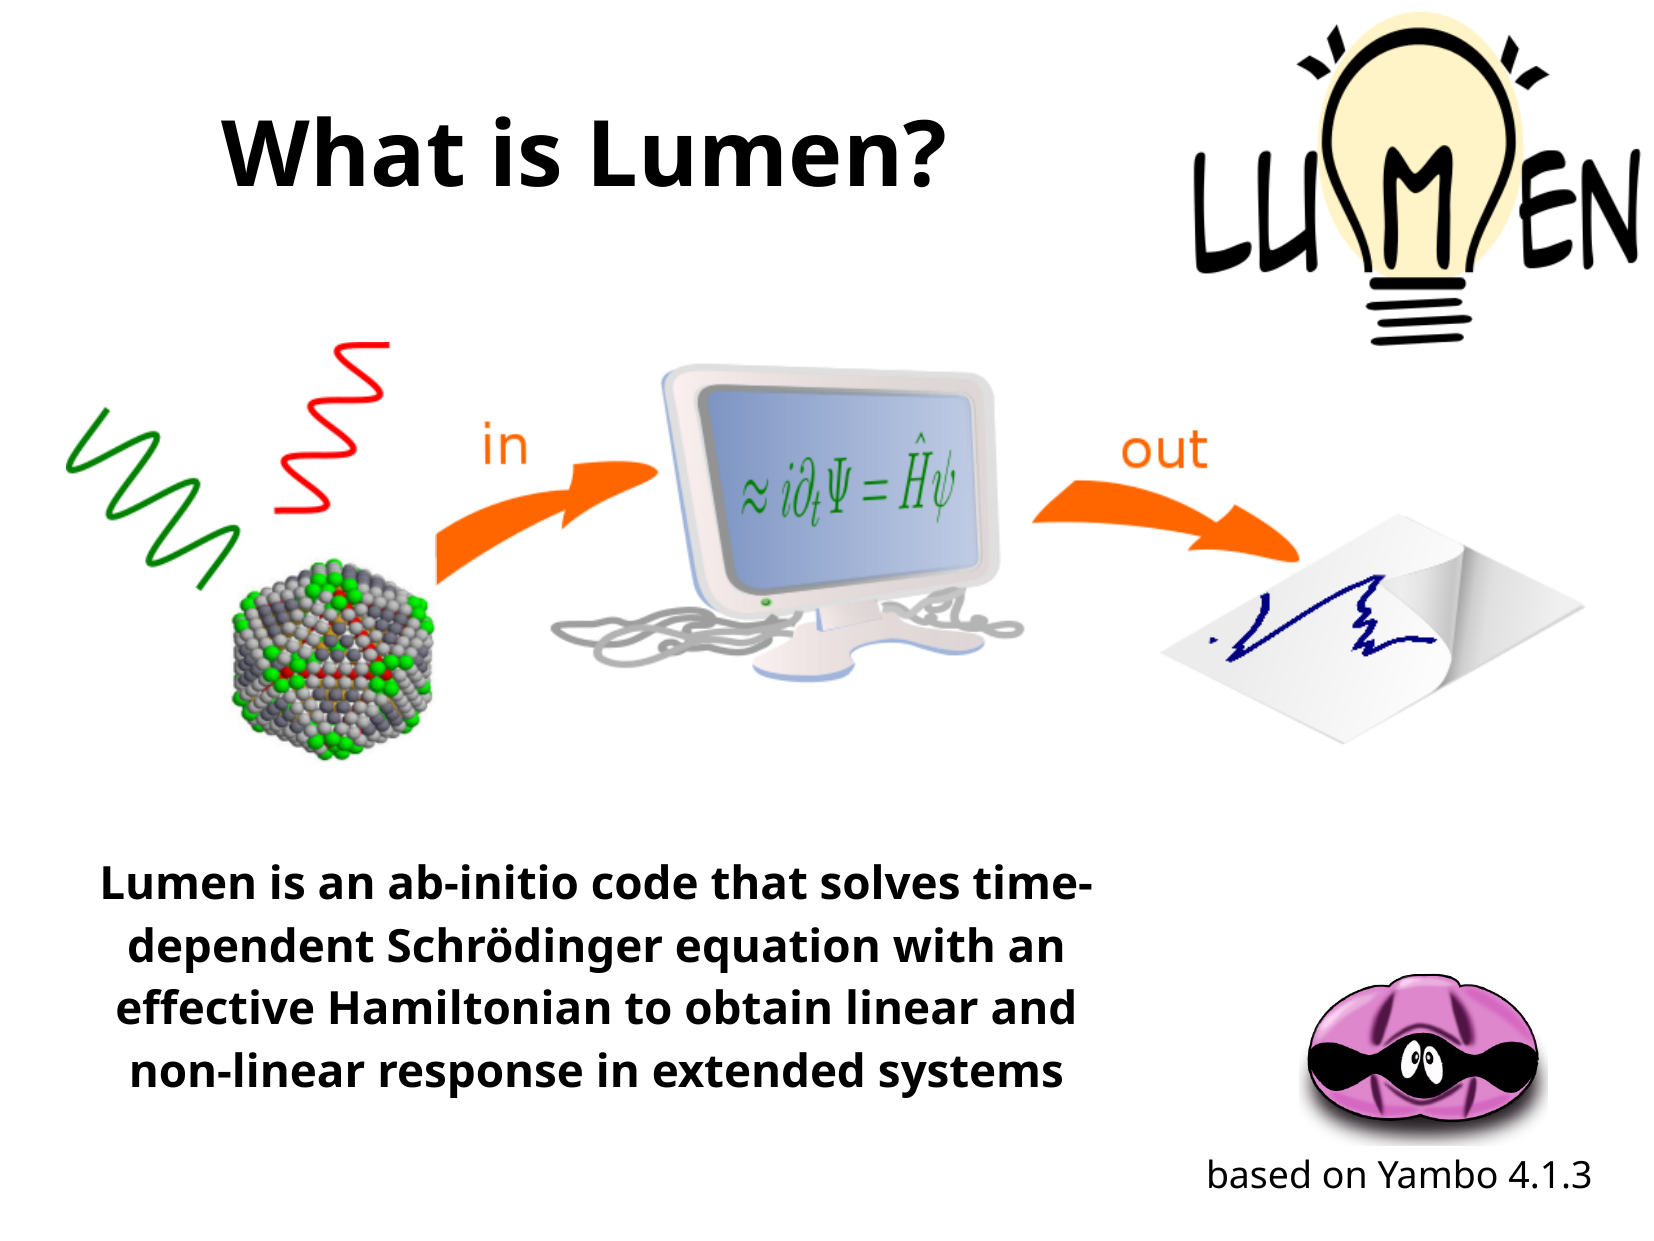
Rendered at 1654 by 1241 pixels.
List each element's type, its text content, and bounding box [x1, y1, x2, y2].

picture [1299, 956, 1548, 1127]
title What is Lumen? [47, 35, 1123, 267]
title based on Yambo 4.1.3 [1145, 1127, 1654, 1222]
picture [1181, 0, 1654, 359]
picture [66, 342, 1586, 762]
text_box Lumen is an ab-initio code that solves time-dependent Schrödinger equation with an effective Hamiltonian to obtain linear and non-linear response in extended systems [59, 788, 1134, 1164]
